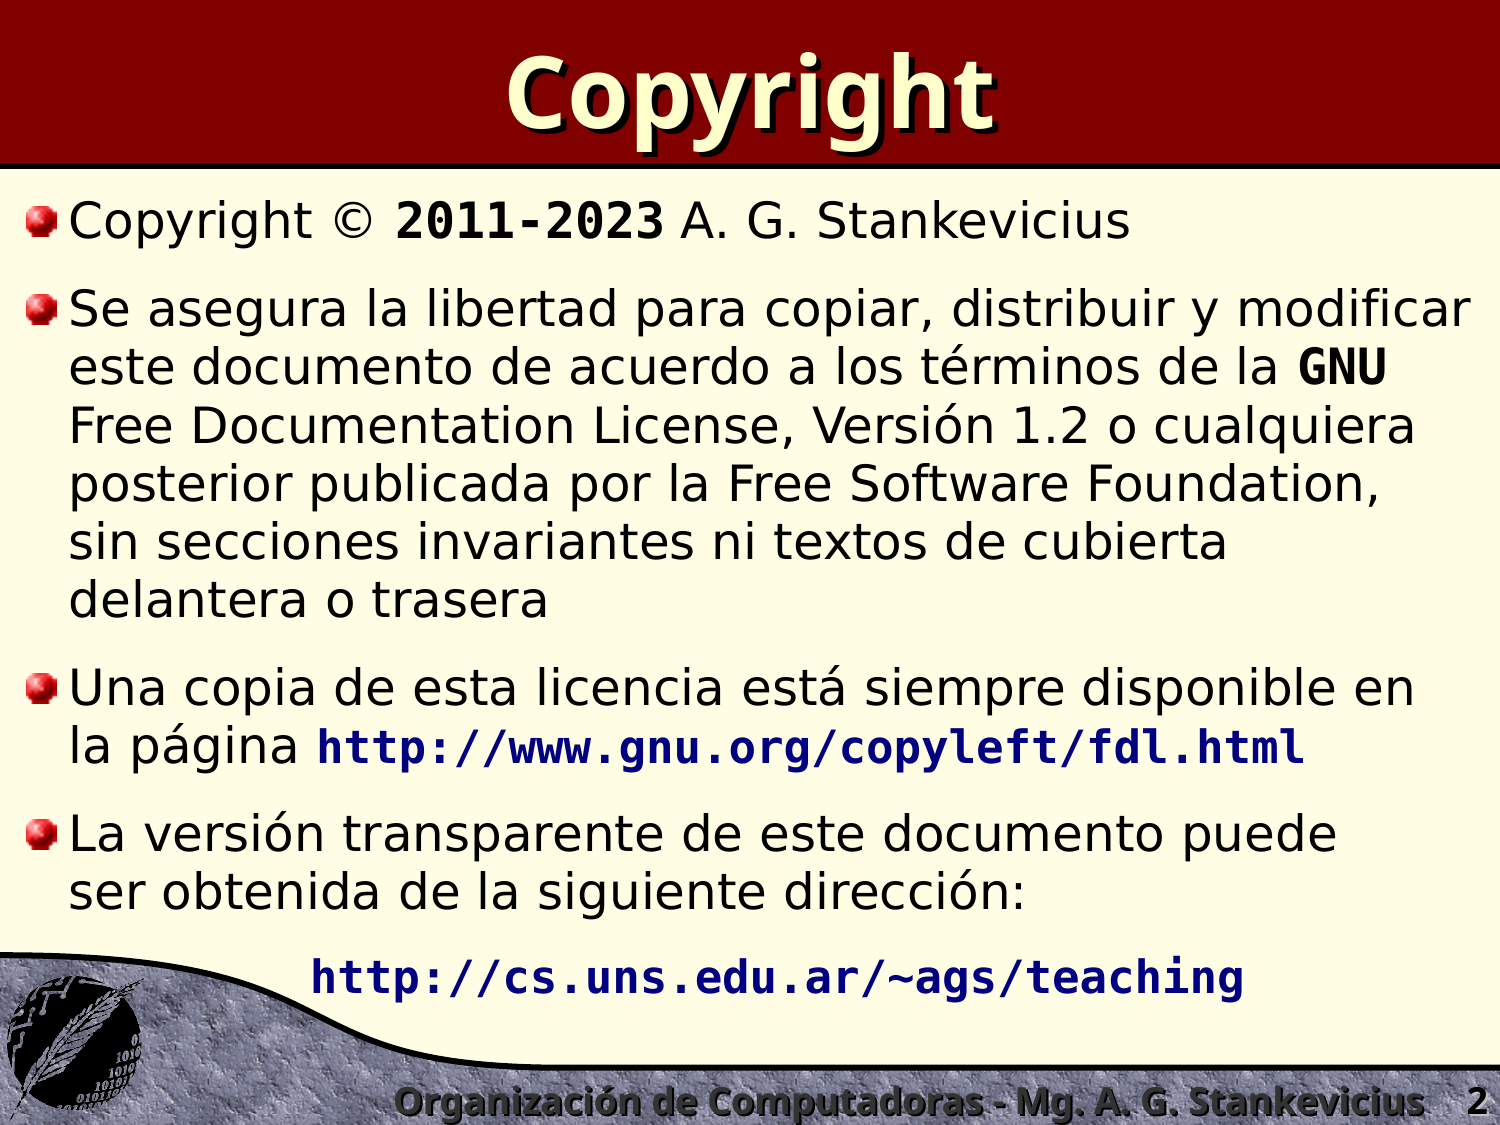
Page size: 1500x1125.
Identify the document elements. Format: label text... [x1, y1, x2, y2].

list Copyright © 2011-2023 A. G. Stankevicius Se asegura la libertad para copiar, distribuir y modificar este documento de acuerdo a los términos de la GNU Free Documentation License, Versión 1.2 o cualquiera posterior publicada por la Free Software Foundation, sin secciones invariantes ni textos de cubierta delantera o trasera Una copia de esta licencia está siempre disponible en la página http://www.gnu.org/copyleft/fdl.html La versión transparente de este documento puede ser obtenida de la siguiente dirección: http://cs.uns.edu.ar/~ags/teaching [11, 192, 1486, 1016]
picture [802, 1100, 806, 1110]
title Copyright [15, 5, 1485, 160]
picture [0, 959, 1500, 1125]
picture [448, 1100, 455, 1110]
picture [1058, 1100, 1065, 1110]
